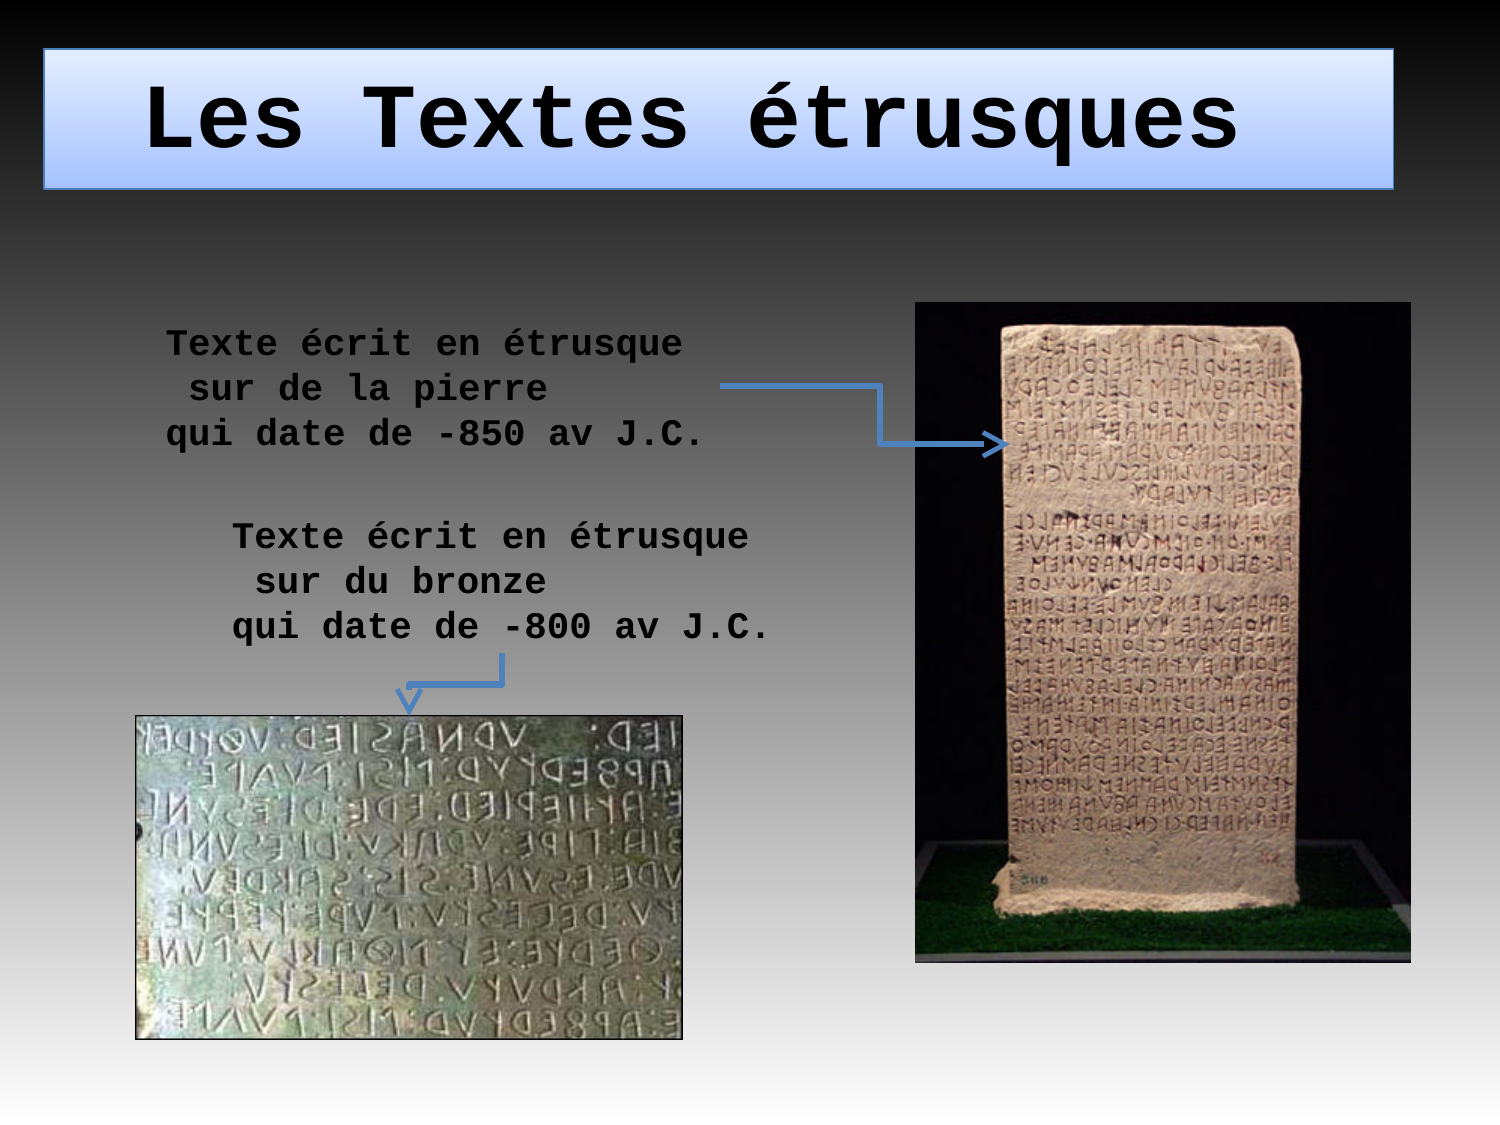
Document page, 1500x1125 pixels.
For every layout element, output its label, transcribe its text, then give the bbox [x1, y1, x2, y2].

text_box Texte écrit en étrusque sur de la pierre qui date de -850 av J.C. [150, 310, 721, 461]
picture [135, 715, 683, 1040]
picture [915, 302, 1411, 963]
text_box Texte écrit en étrusque sur du bronze qui date de -800 av J.C. [217, 503, 787, 654]
title Les Textes étrusques [43, 48, 1394, 189]
